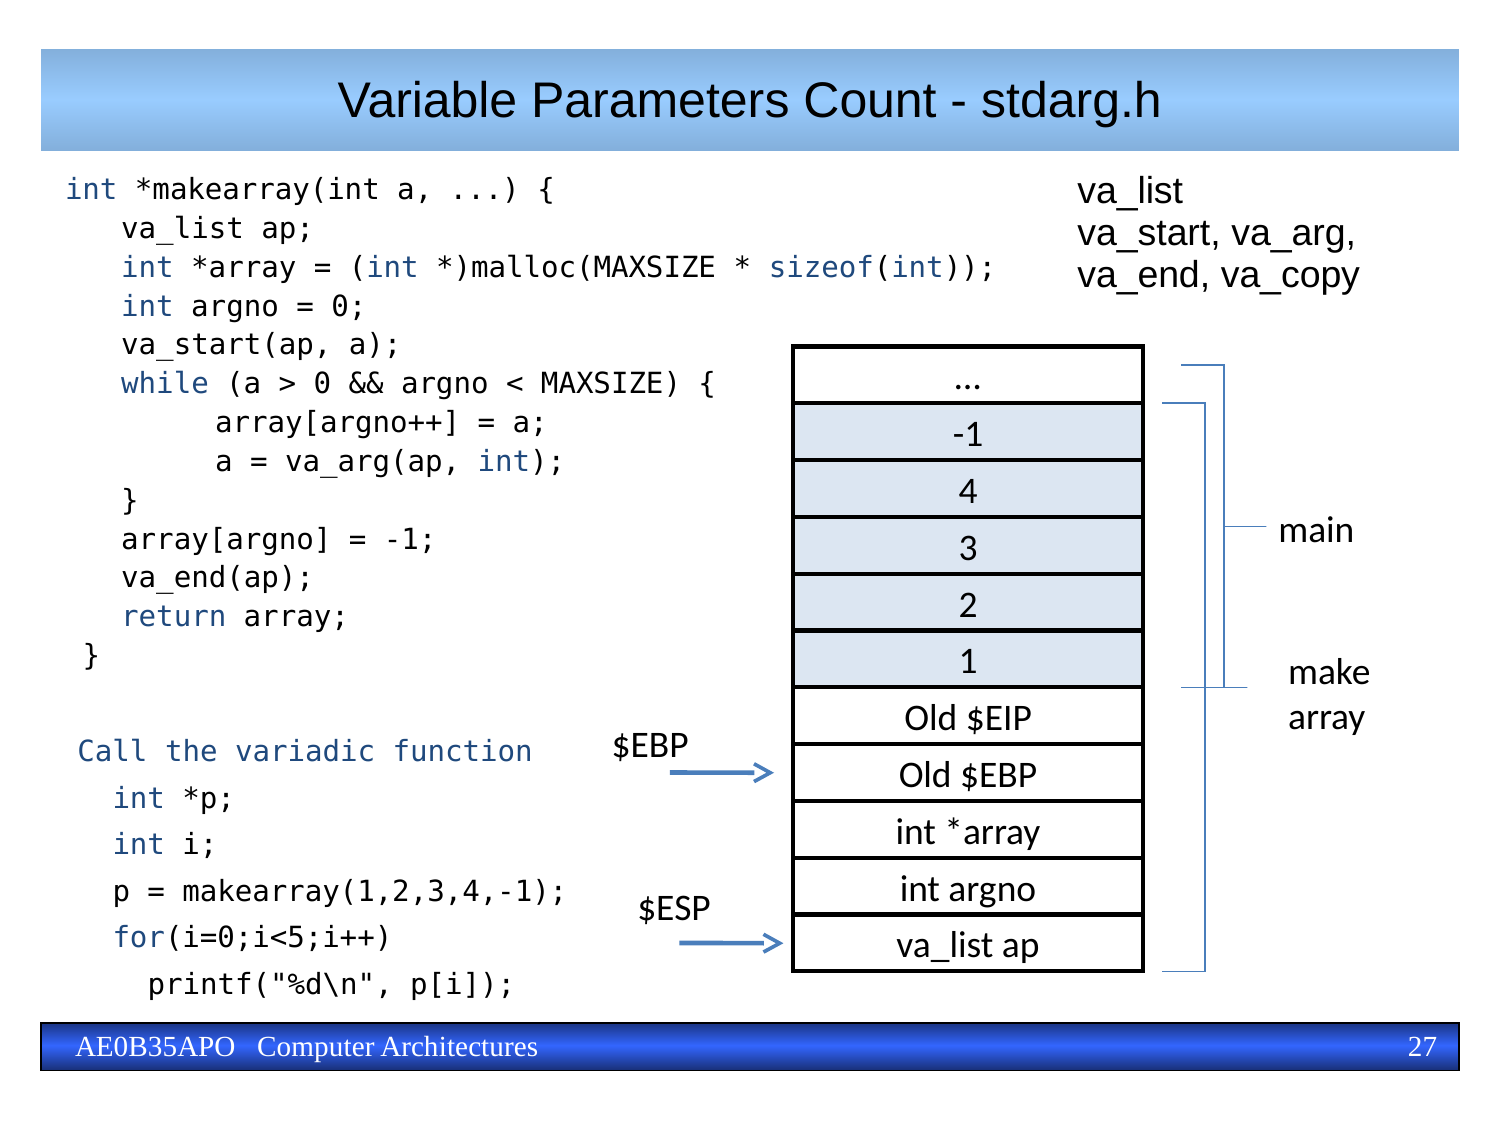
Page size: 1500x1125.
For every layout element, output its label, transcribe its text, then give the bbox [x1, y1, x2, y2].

text_box main [1263, 497, 1370, 559]
title Variable Parameters Count - stdarg.h [41, 49, 1459, 151]
text_box -1 [792, 404, 1144, 461]
text_box int *array [792, 800, 1144, 857]
text_box int argno [792, 857, 1144, 914]
list Call the variadic function int *p; int i; p = makearray(1,2,3,4,-1); for(i=0;i<5;i++) printf("%d\n", p[i]); [62, 724, 638, 1025]
text_box Old $EIP [792, 687, 1144, 745]
text_box va_list va_start, va_arg, va_end, va_copy [1062, 162, 1425, 304]
text_box $ESP [638, 874, 726, 936]
text_box … [792, 346, 1144, 404]
text_box va_list ap [792, 914, 1144, 972]
text_box Old $EBP [792, 745, 1144, 800]
text_box make array [1273, 639, 1386, 746]
text_box 3 [792, 517, 1144, 574]
text_box $EBP [596, 712, 704, 773]
text_box 1 [792, 630, 1144, 687]
text_box 4 [792, 461, 1144, 517]
list int *makearray(int a, ...) { va_list ap; int *array = (int *)malloc(MAXSIZE * sizeof(int)); int argno = 0; va_start(ap, a); while (a > 0 && argno < MAXSIZE) { array[argno++] = a; a = va_arg(ap, int); } array[argno] = -1; va_end(ap); return array; } [49, 170, 1138, 713]
text_box 2 [792, 574, 1144, 630]
